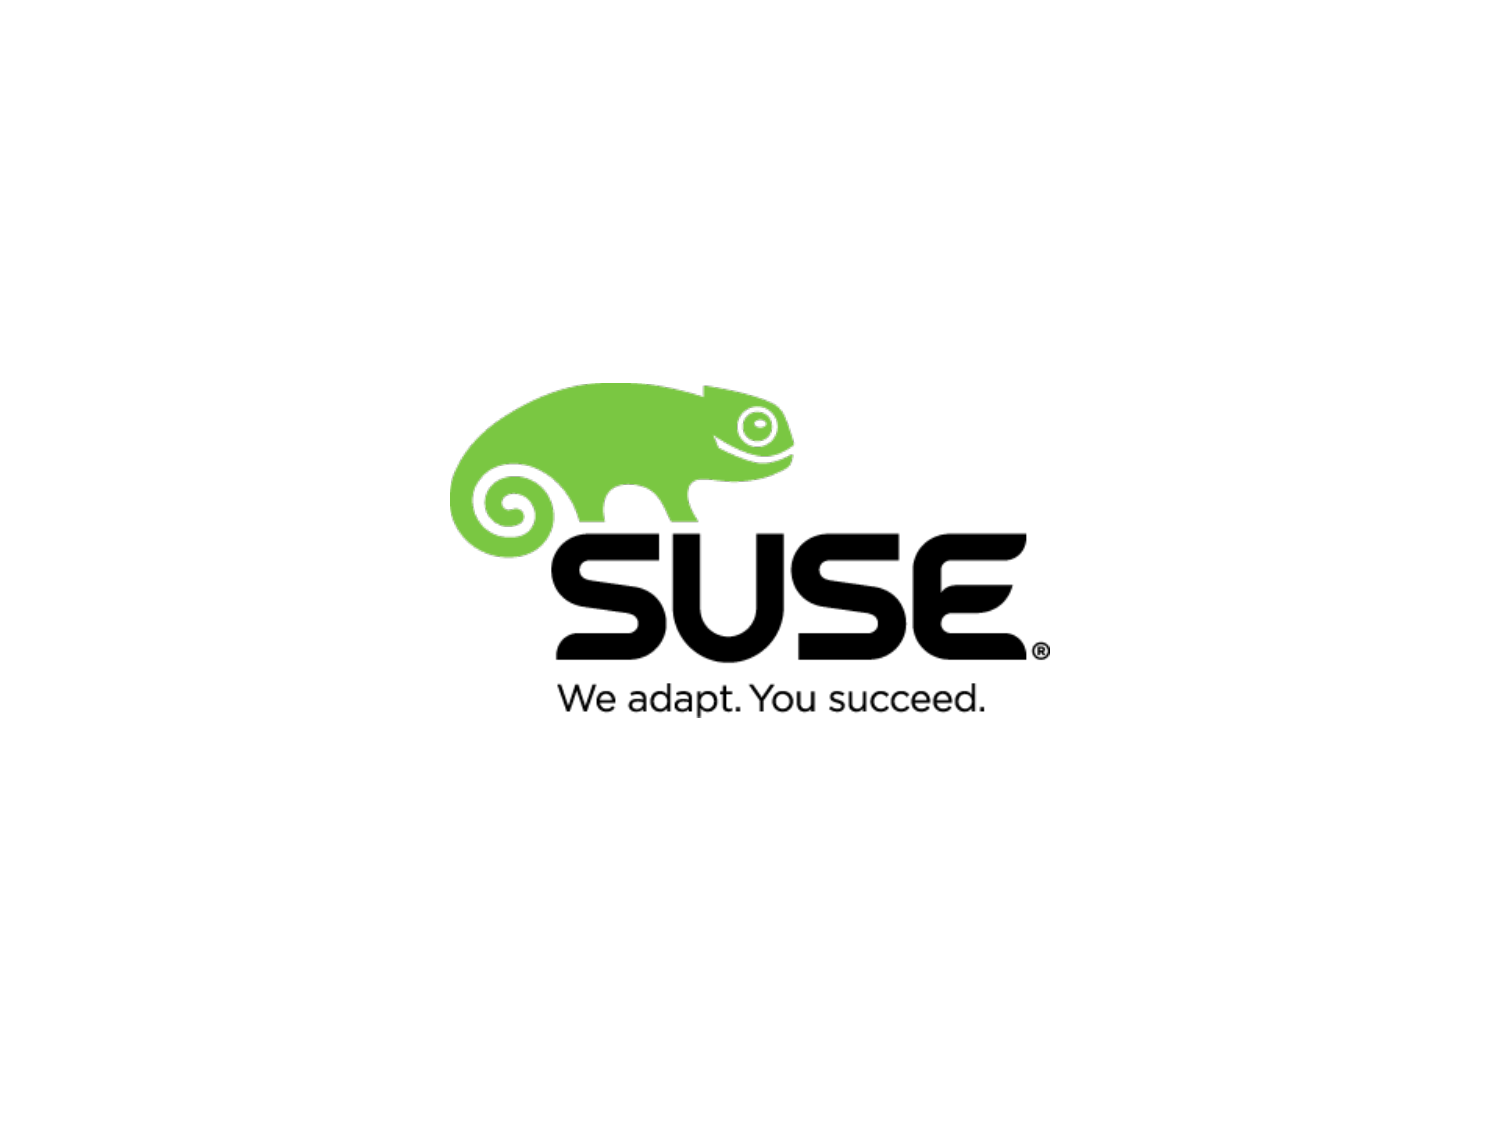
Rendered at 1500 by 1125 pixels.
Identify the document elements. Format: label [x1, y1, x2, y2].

picture [450, 383, 1050, 718]
